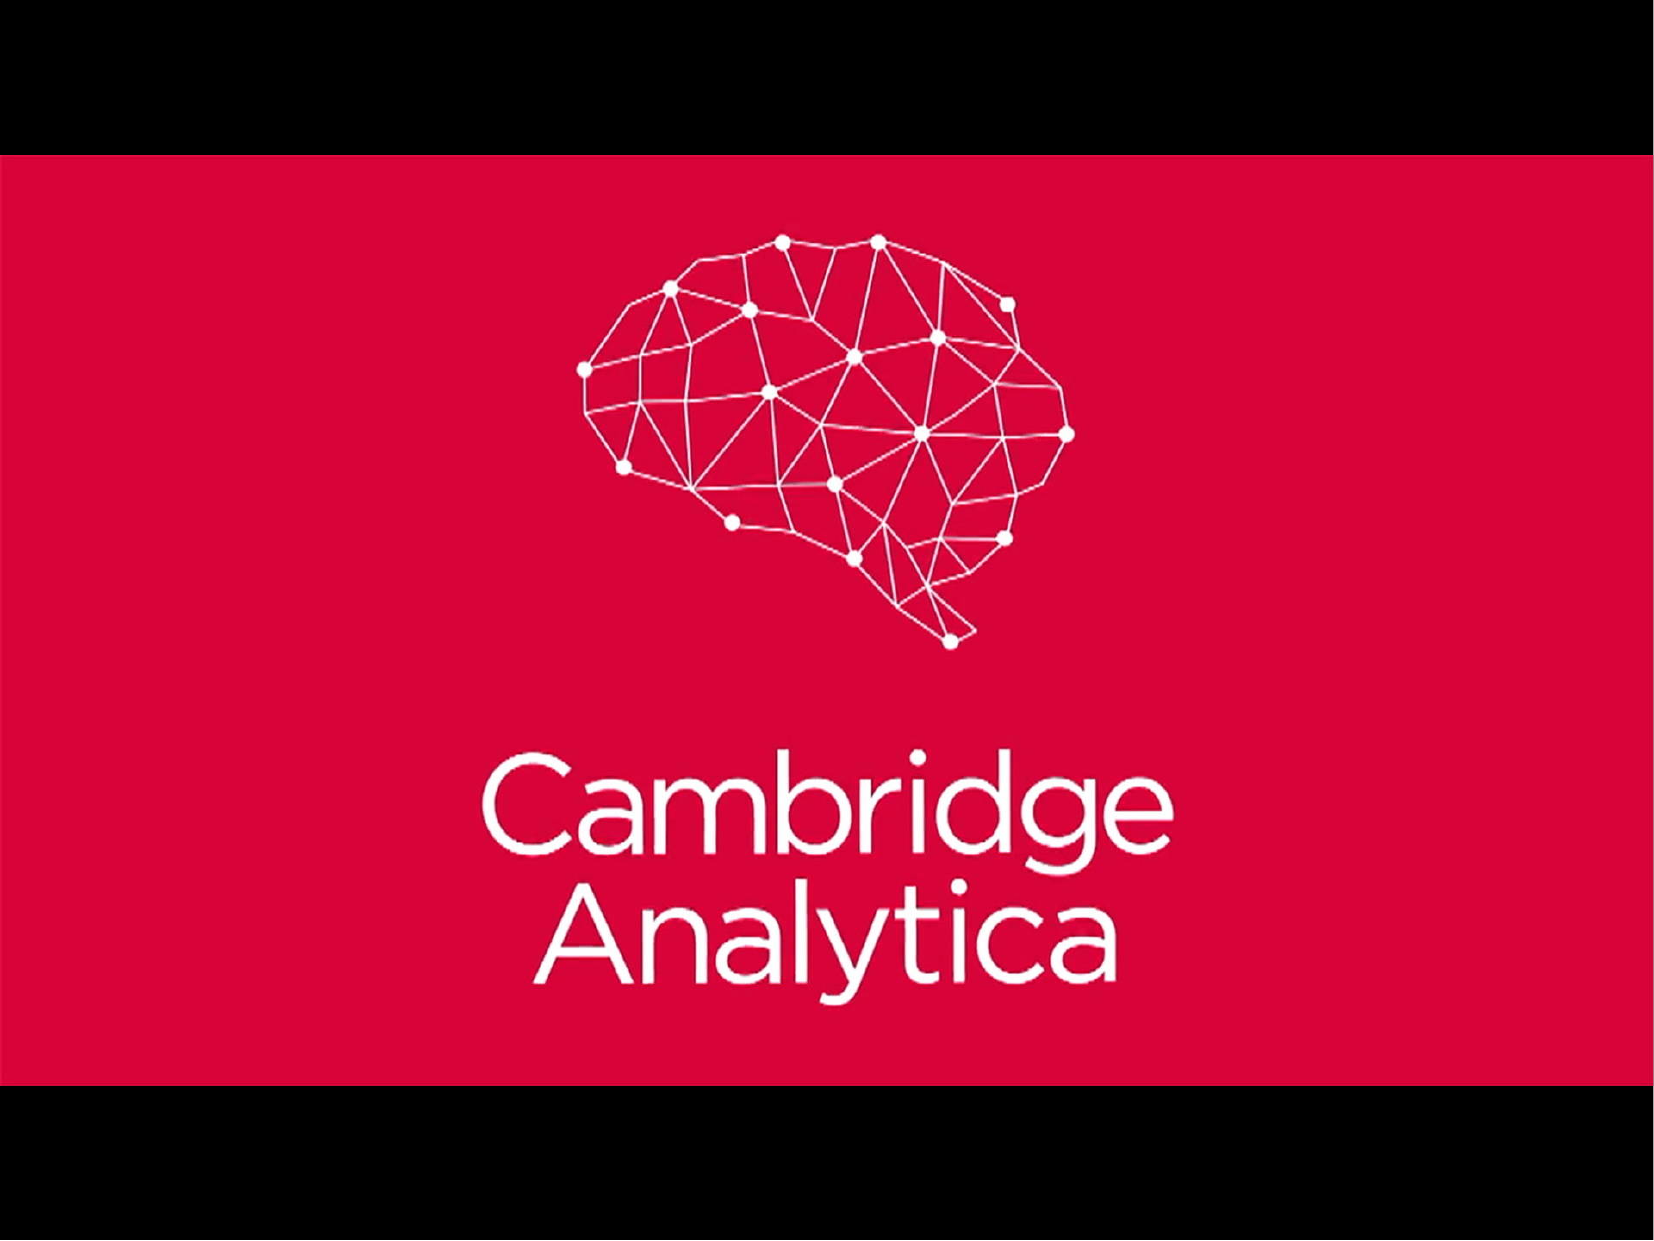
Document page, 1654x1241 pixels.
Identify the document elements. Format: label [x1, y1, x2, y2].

picture [0, 155, 1654, 1086]
